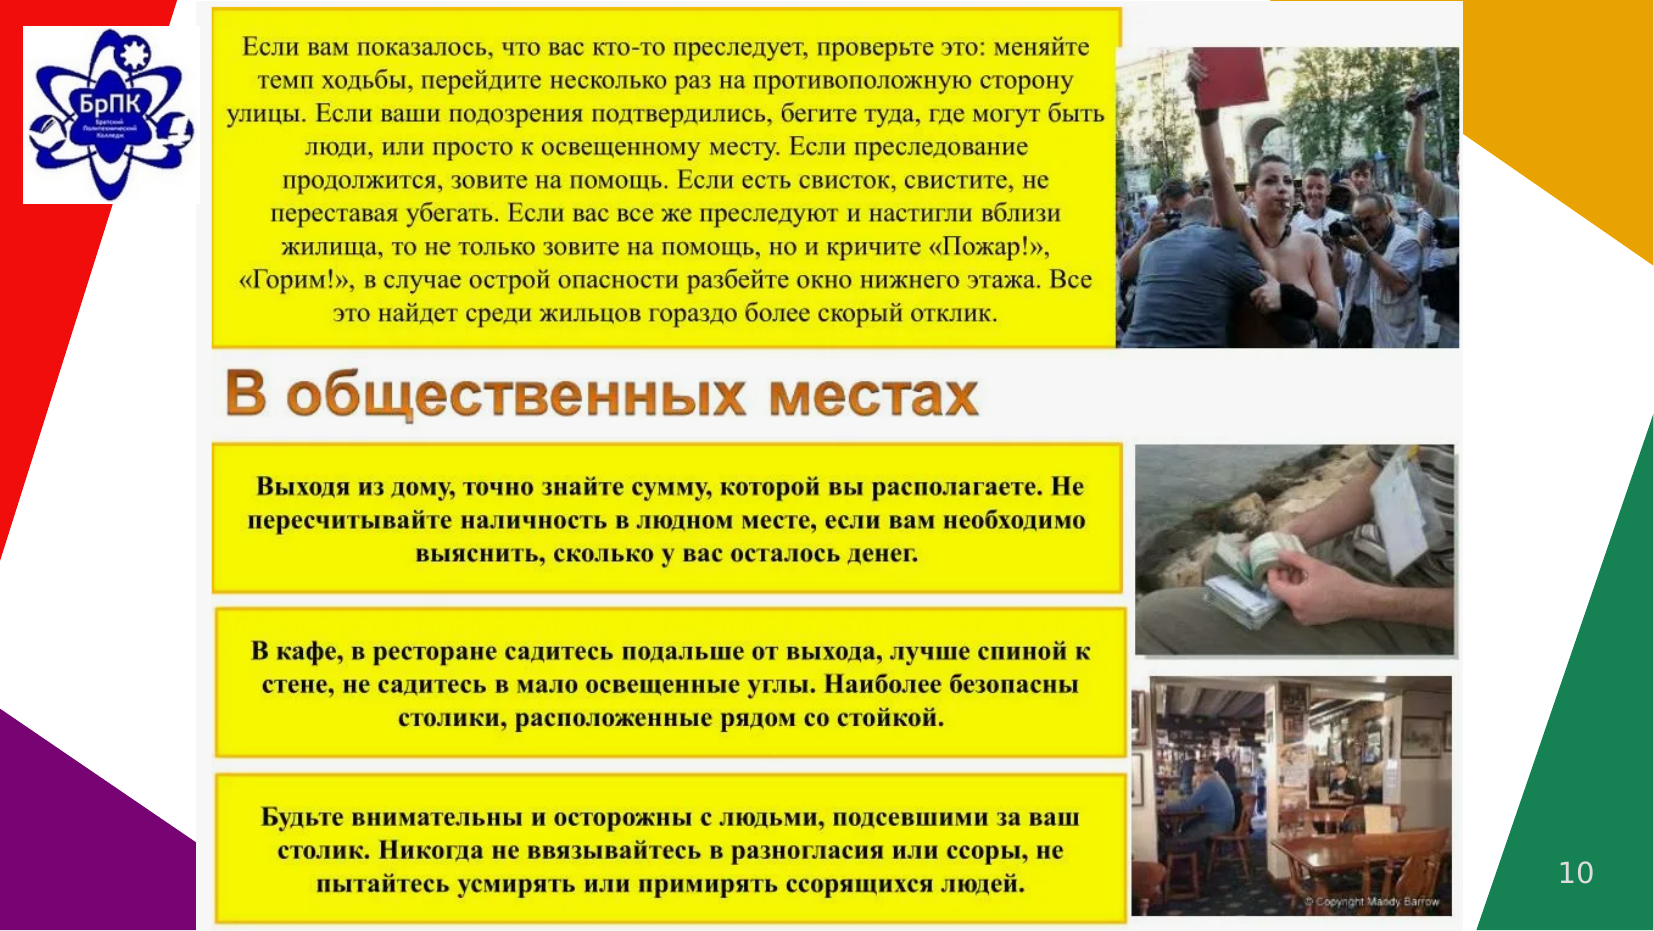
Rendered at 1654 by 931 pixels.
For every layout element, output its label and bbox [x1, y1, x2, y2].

picture [23, 1, 1463, 931]
